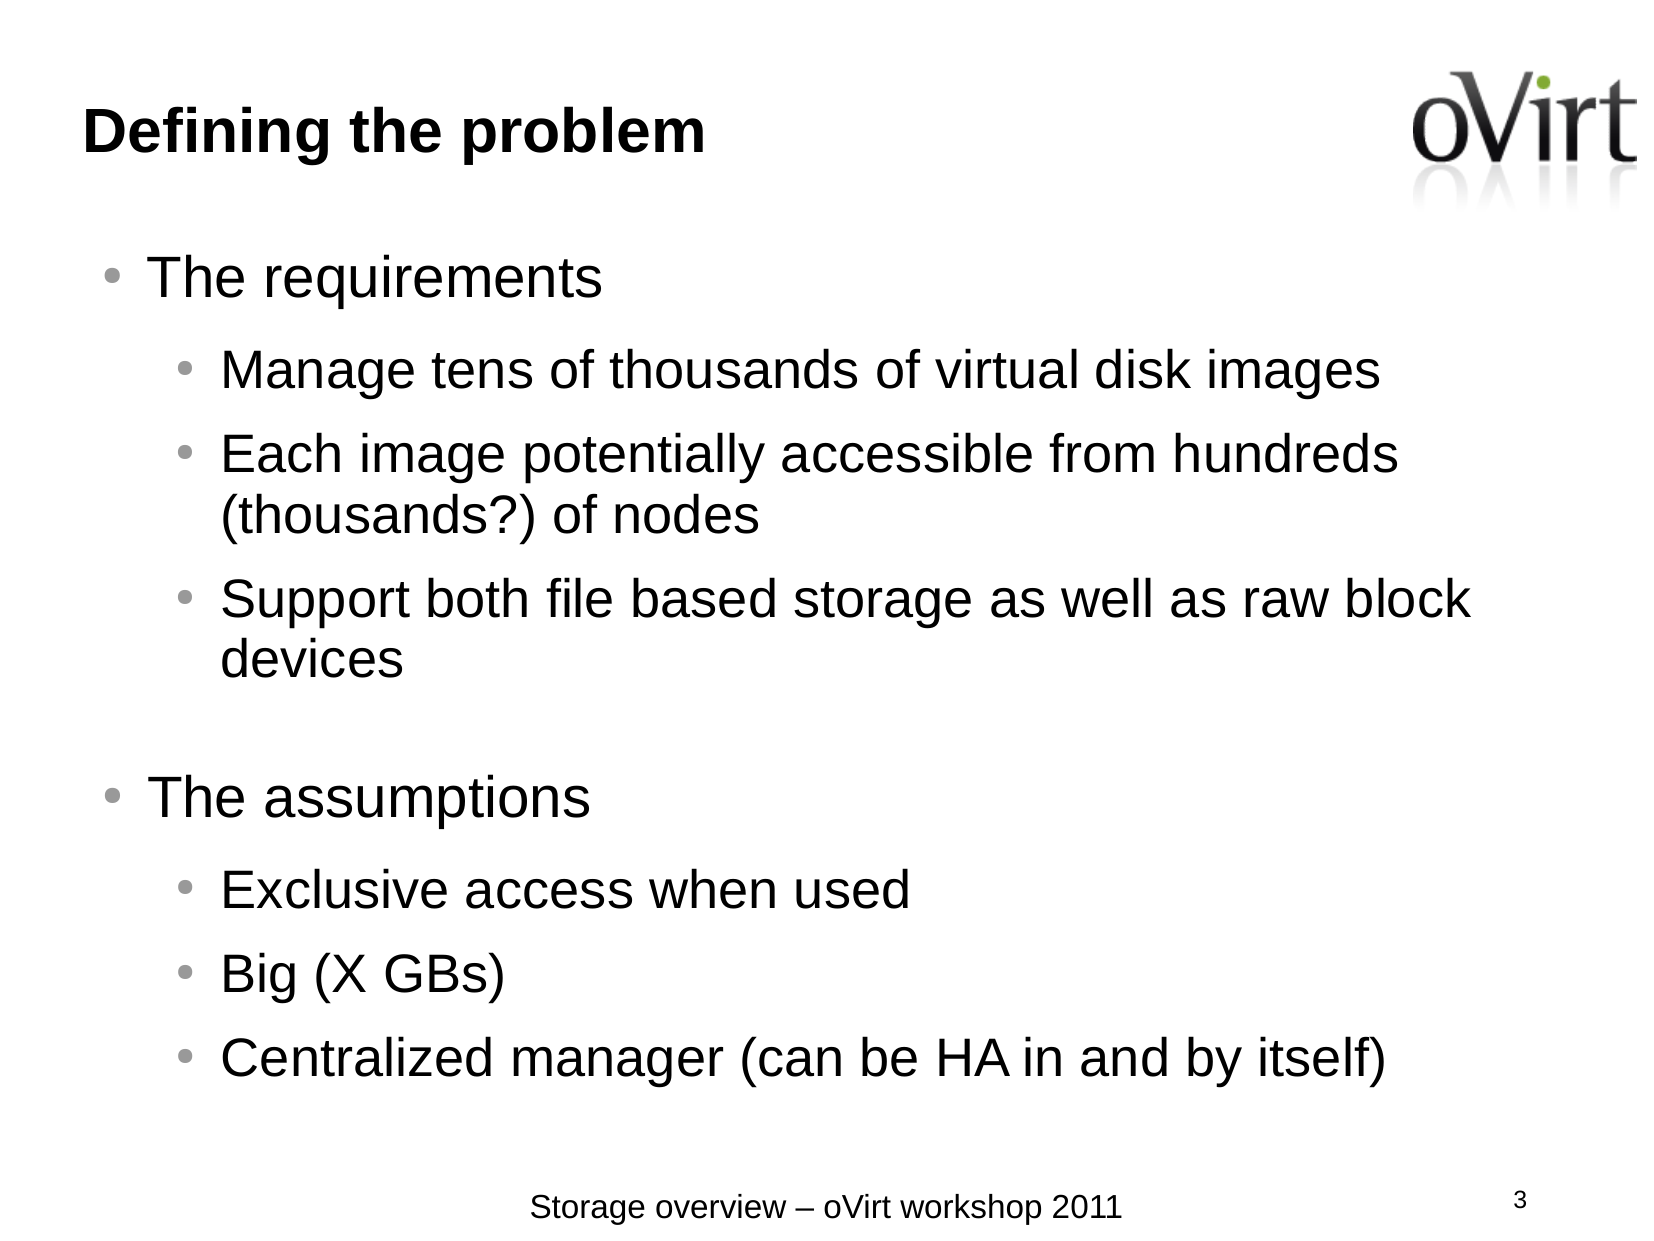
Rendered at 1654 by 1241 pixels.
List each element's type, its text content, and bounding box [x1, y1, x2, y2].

picture [1413, 63, 1637, 212]
list The assumptions Exclusive access when used Big (X GBs) Centralized manager (can be HA in and by itself) [86, 764, 1576, 1129]
list The requirements Manage tens of thousands of virtual disk images Each image potentially accessible from hundreds (thousands?) of nodes Support both file based storage as well as raw block devices [86, 244, 1576, 690]
title Defining the problem [82, 45, 1303, 218]
